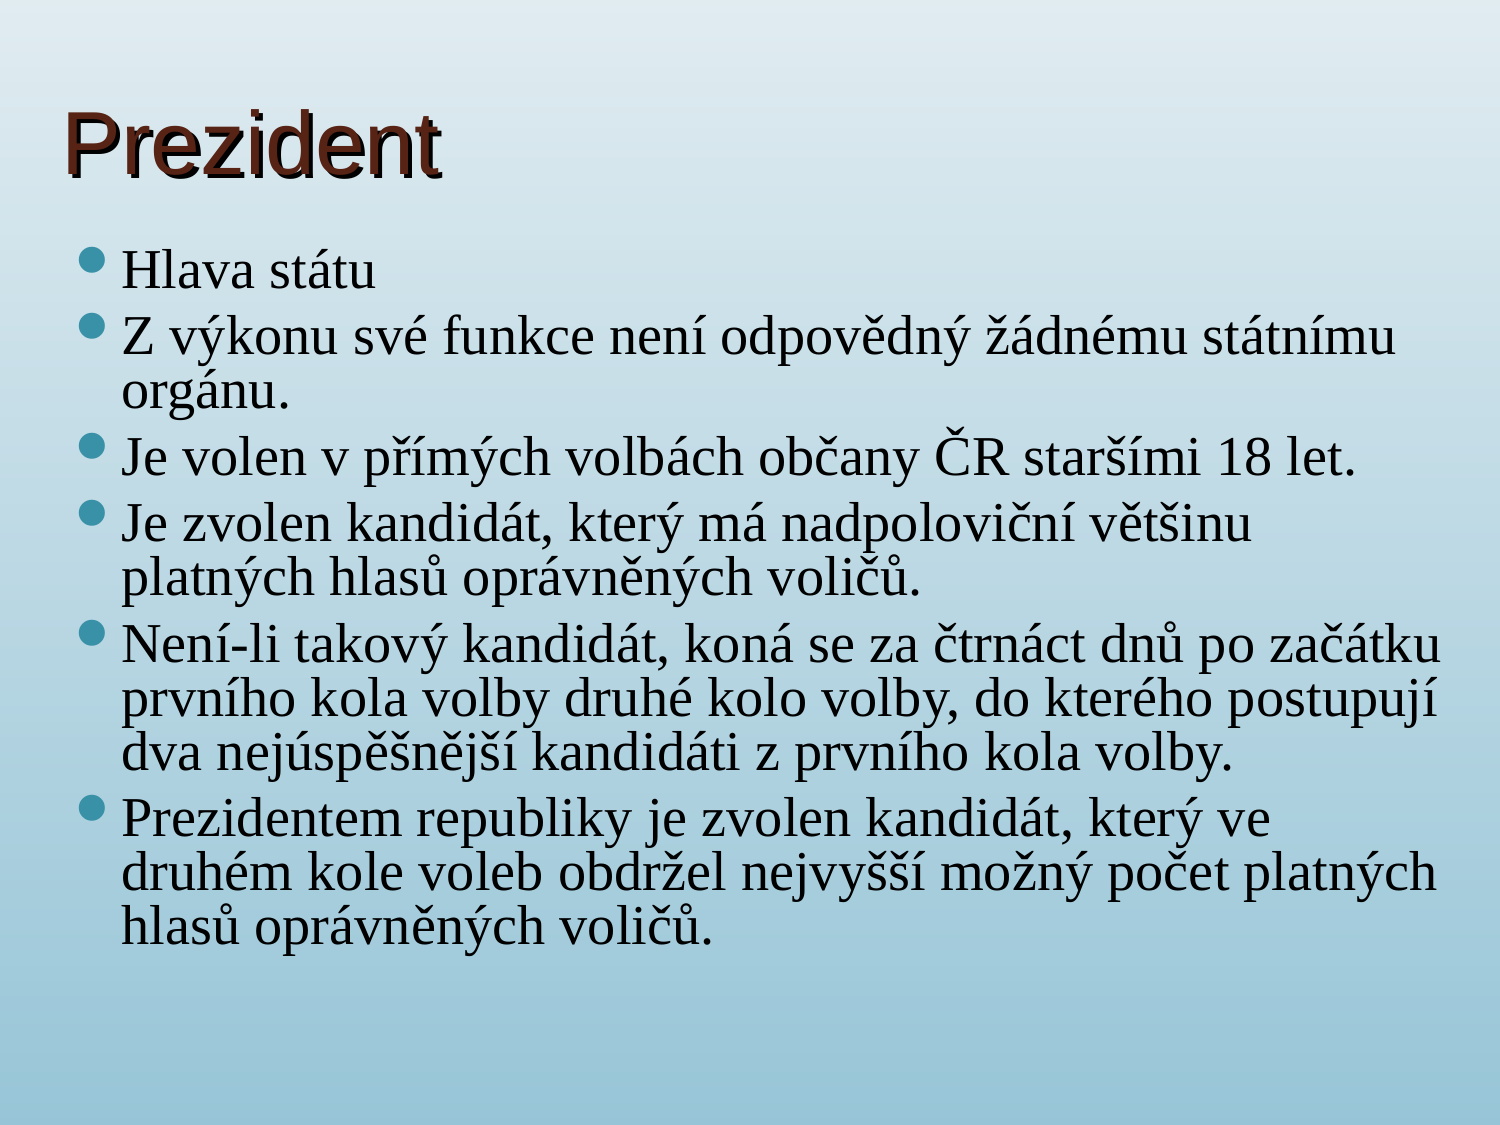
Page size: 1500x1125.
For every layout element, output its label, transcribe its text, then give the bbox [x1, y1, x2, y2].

title Prezident [46, 45, 1466, 233]
list Hlava státu Z výkonu své funkce není odpovědný žádnému státnímu orgánu. Je volen v přímých volbách občany ČR staršími 18 let. Je zvolen kandidát, který má nadpoloviční většinu platných hlasů oprávněných voličů. Není-li takový kandidát, koná se za čtrnáct dnů po začátku prvního kola volby druhé kolo volby, do kterého postupují dva nejúspěšnější kandidáti z prvního kola volby. Prezidentem republiky je zvolen kandidát, který ve druhém kole voleb obdržel nejvyšší možný počet platných hlasů oprávněných voličů. [46, 237, 1466, 1026]
